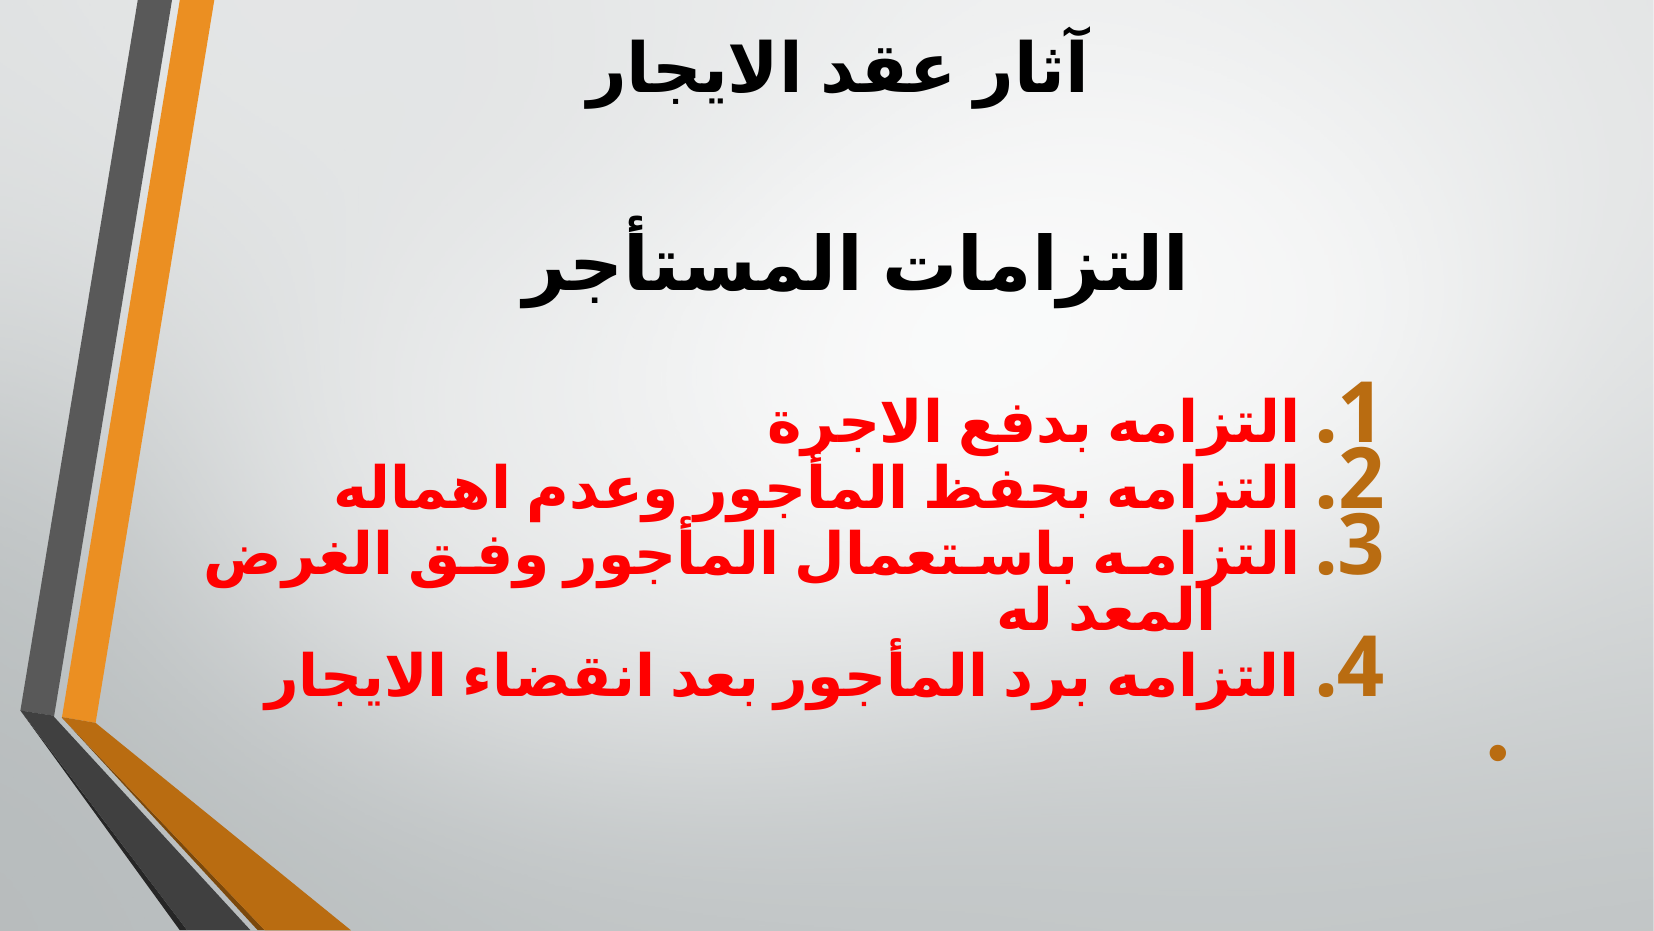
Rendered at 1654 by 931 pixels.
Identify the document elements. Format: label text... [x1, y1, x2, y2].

title آثار عقد الايجار [94, 16, 1583, 91]
list التزامات المستأجر التزامه بدفع الاجرة التزامه بحفظ المأجور وعدم اهماله التزامه باستعمال المأجور وفق الغرض المعد له التزامه برد المأجور بعد انقضاء الايجار [188, 122, 1524, 897]
